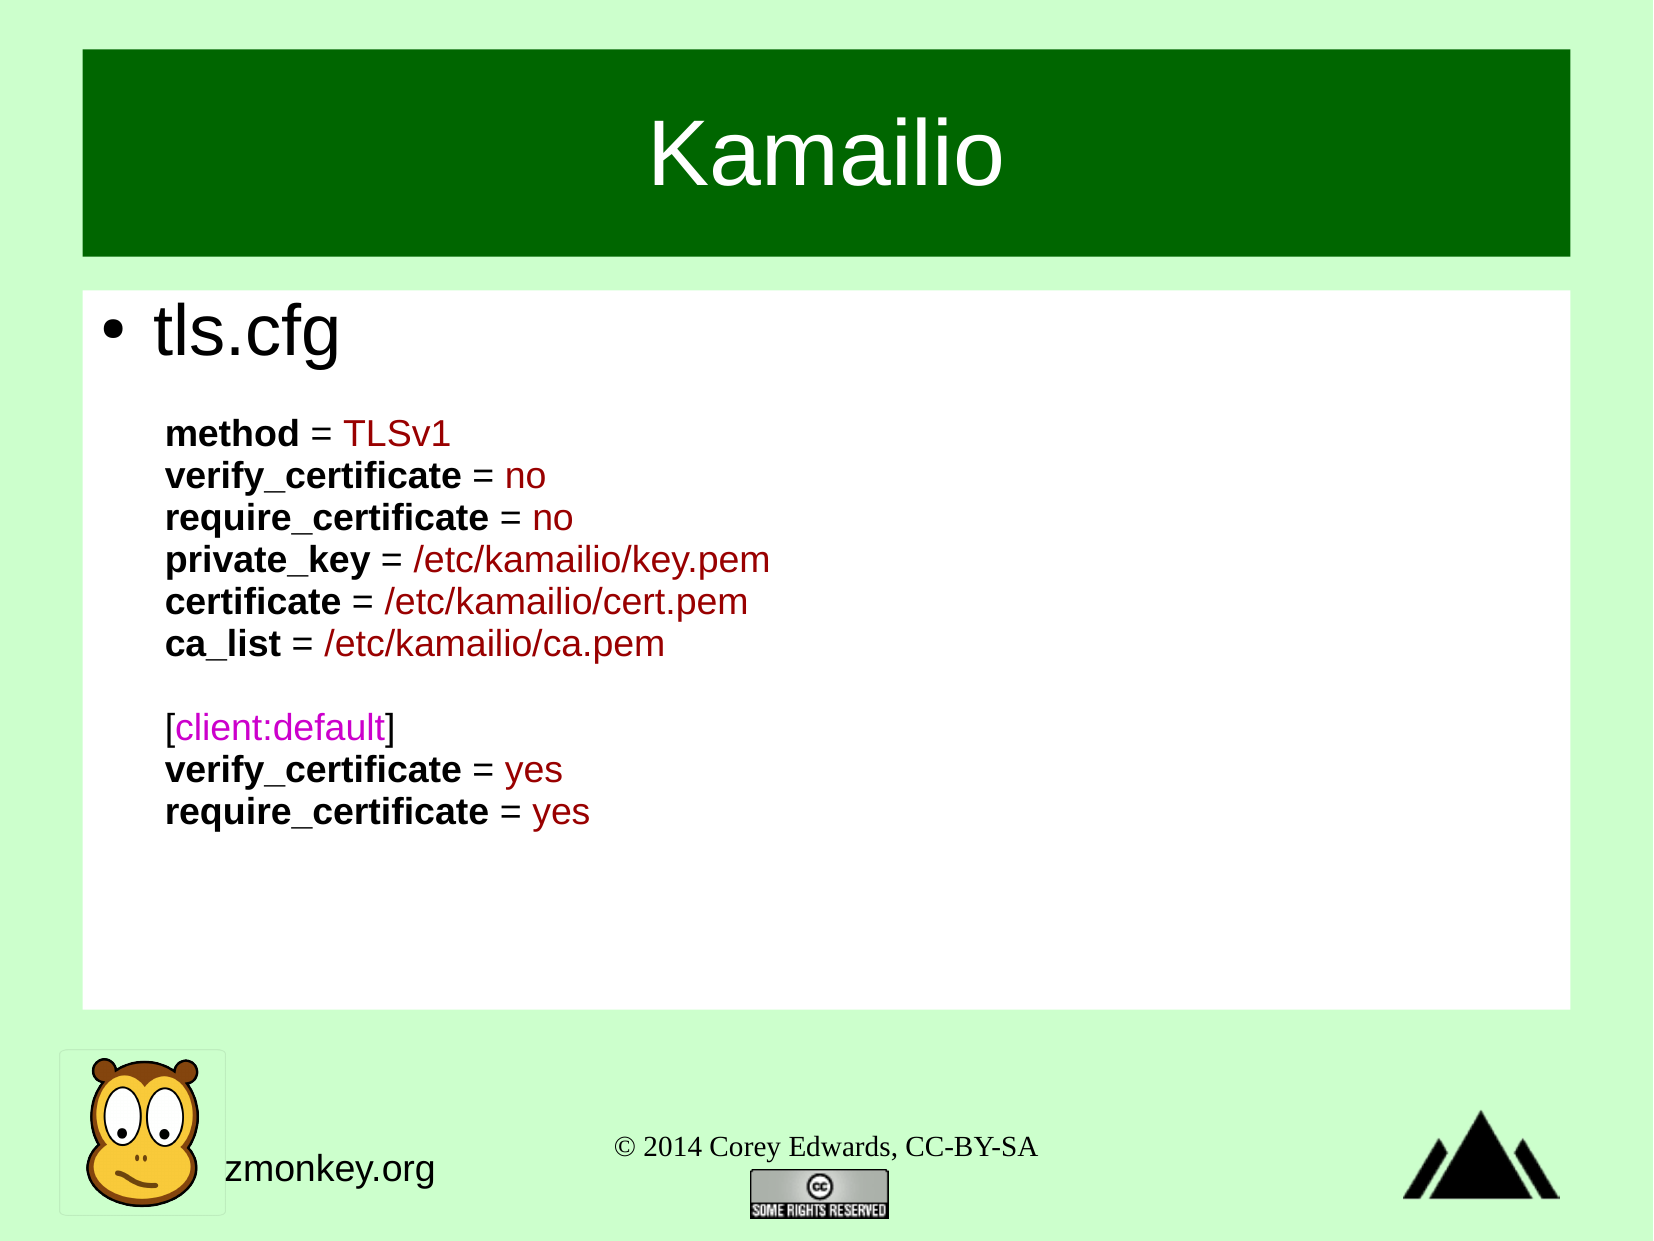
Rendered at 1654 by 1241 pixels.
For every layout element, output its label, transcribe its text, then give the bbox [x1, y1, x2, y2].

picture [59, 1049, 226, 1216]
list tls.cfg [82, 290, 1571, 1010]
text_box method = TLSv1 verify_certificate = no require_certificate = no private_key = /etc/kamailio/key.pem certificate = /etc/kamailio/cert.pem ca_list = /etc/kamailio/ca.pem [client:default] verify_certificate = yes require_certificate = yes [150, 405, 1531, 840]
title Kamailio [82, 49, 1571, 257]
picture [1403, 1109, 1560, 1225]
picture [750, 1169, 889, 1219]
